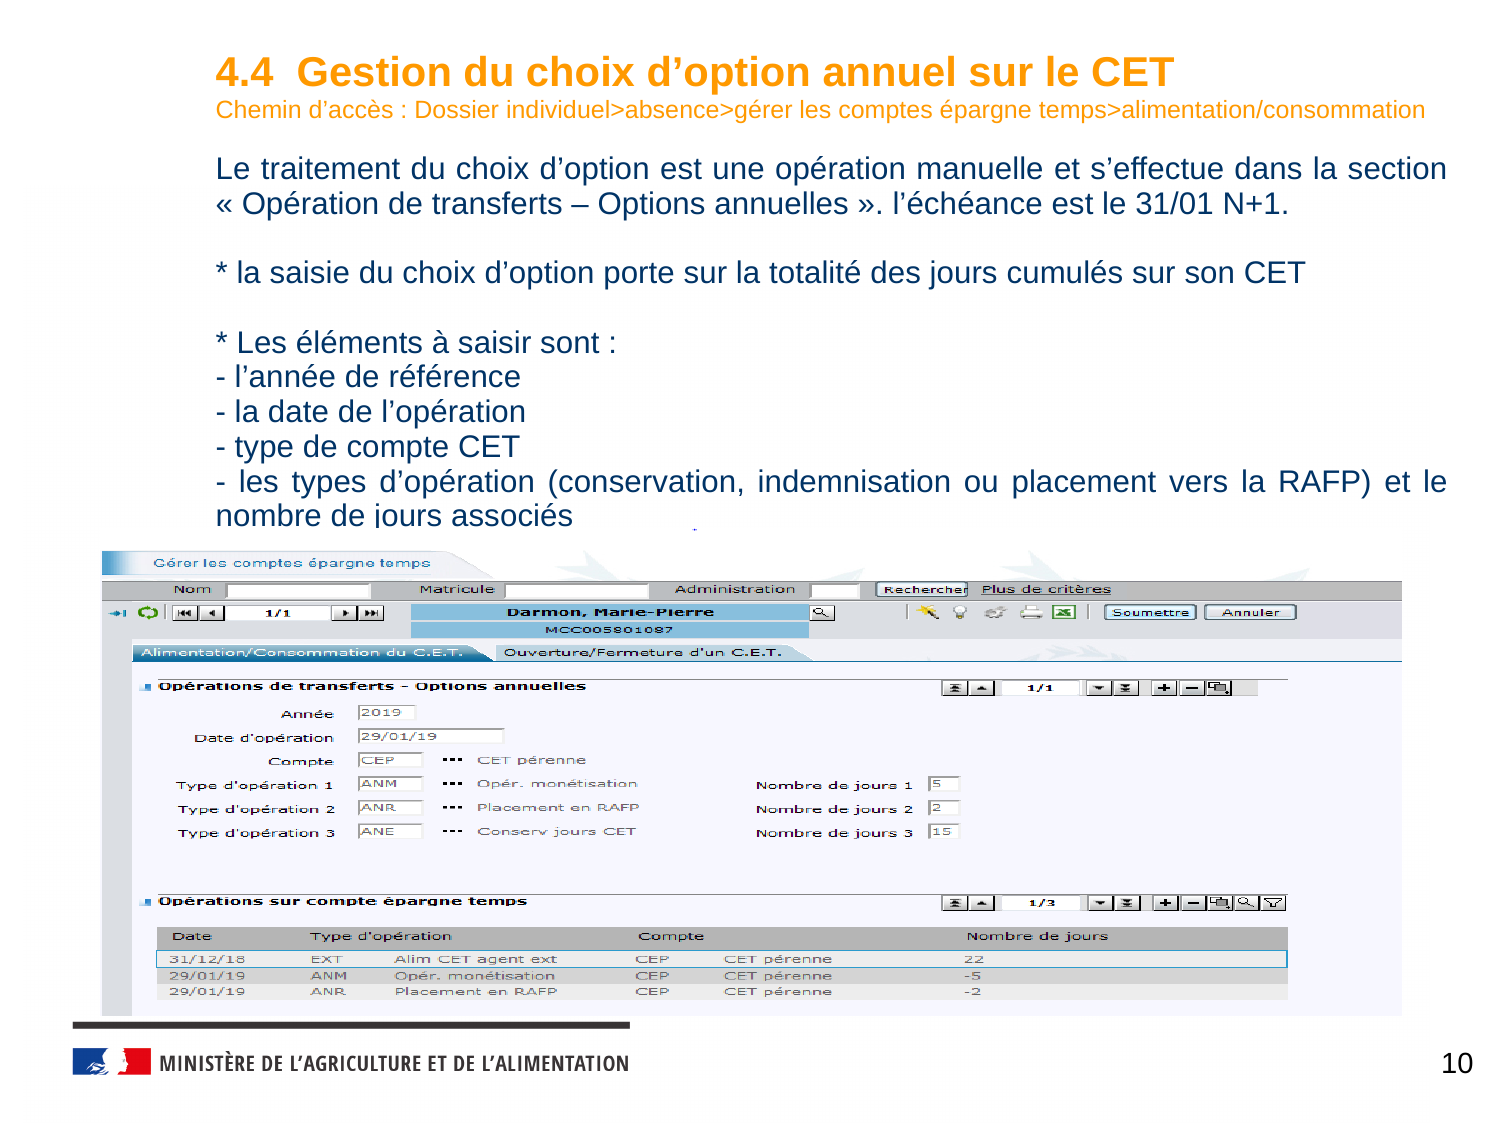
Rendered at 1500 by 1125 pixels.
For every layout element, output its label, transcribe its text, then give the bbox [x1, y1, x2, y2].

text_box 4.4 Gestion du choix d’option annuel sur le CET Chemin d’accès : Dossier individuel>absence>gérer les comptes épargne temps>alimentation/consommation Le traitement du choix d’option est une opération manuelle et s’effectue dans la section « Opération de transferts – Options annuelles ». l’échéance est le 31/01 N+1. * la saisie du choix d’option porte sur la totalité des jours cumulés sur son CET * Les éléments à saisir sont : - l’année de référence - la date de l’opération - type de compte CET - les types d’opération (conservation, indemnisation ou placement vers la RAFP) et le nombre de jours associés [200, 41, 1465, 837]
picture [23, 185, 1430, 1123]
